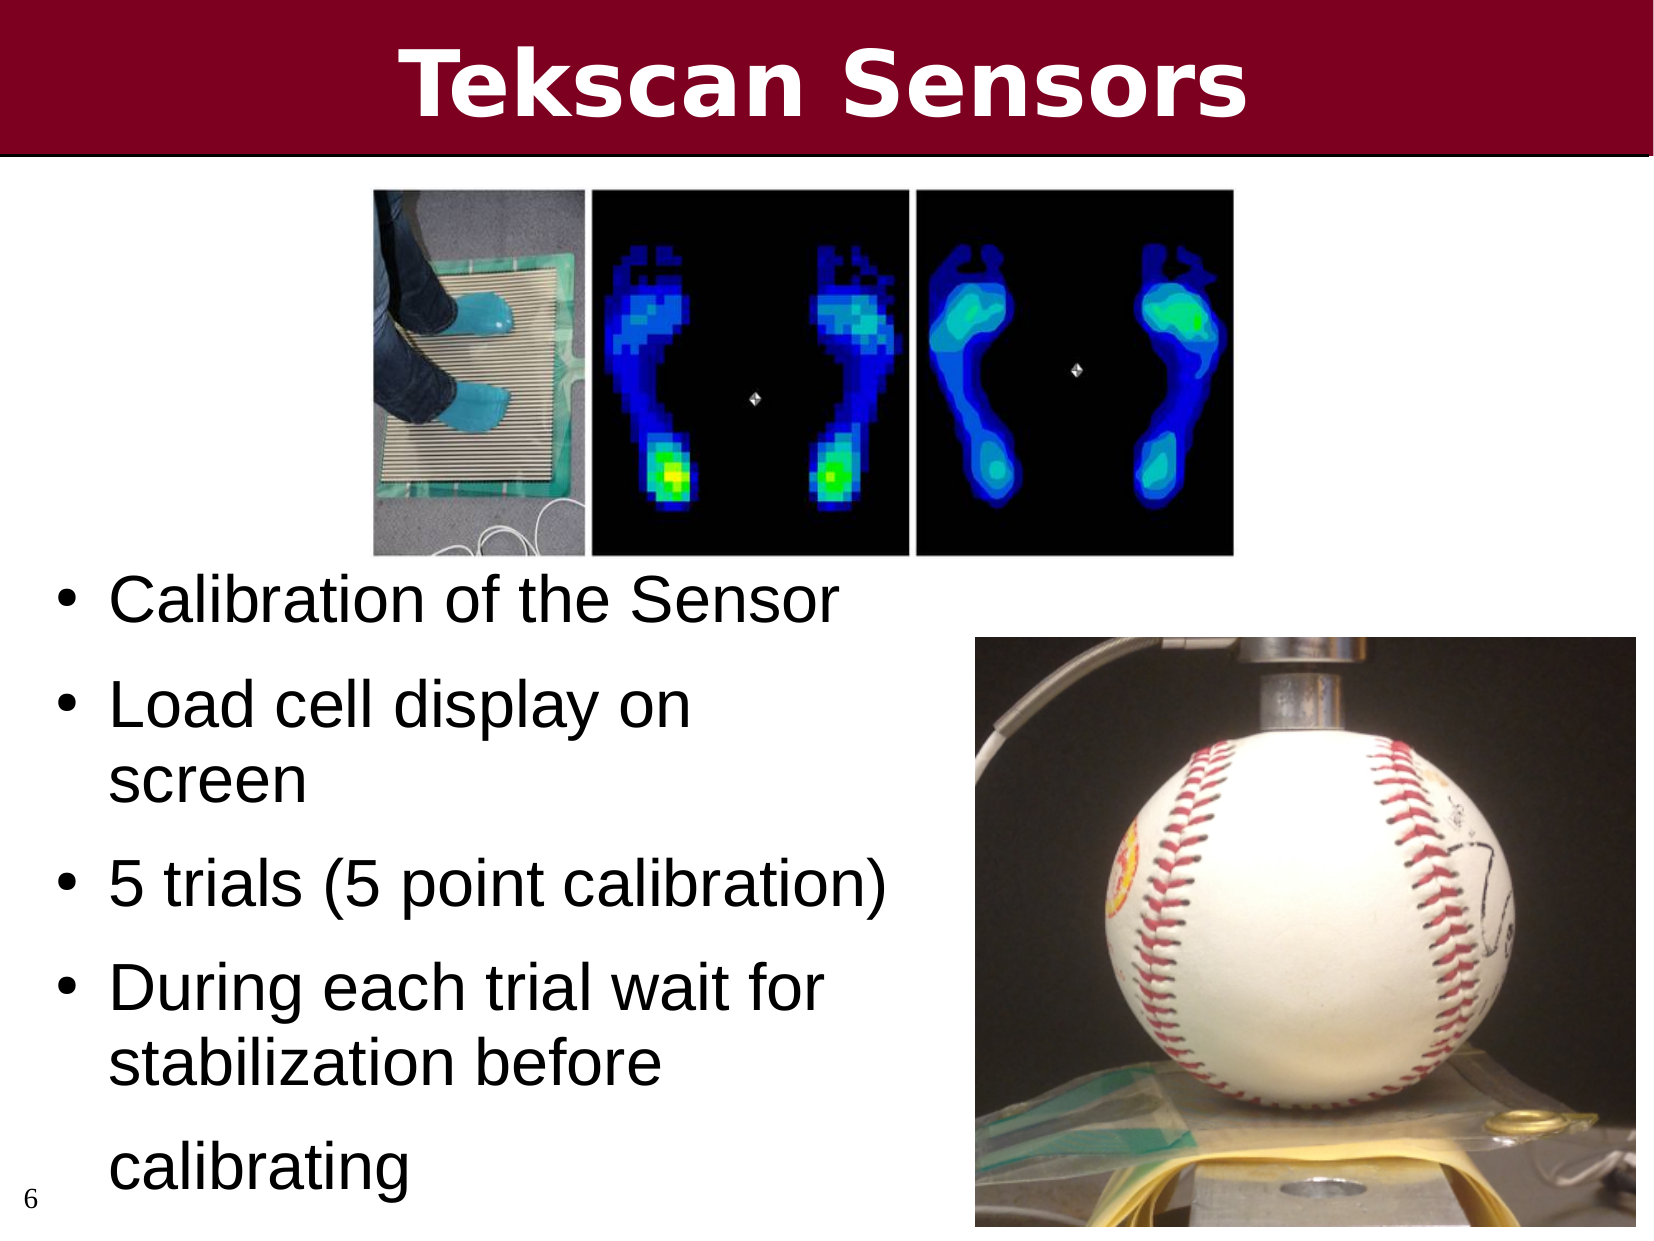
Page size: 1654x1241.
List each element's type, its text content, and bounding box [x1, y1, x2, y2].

text_box Tekscan Sensors [0, 24, 1650, 146]
list Calibration of the Sensor Load cell display on screen 5 trials (5 point calibration) During each trial wait for stabilization before calibrating [37, 562, 901, 676]
text_box [0, 0, 1654, 156]
picture [370, 187, 1238, 559]
picture [975, 637, 1636, 1228]
